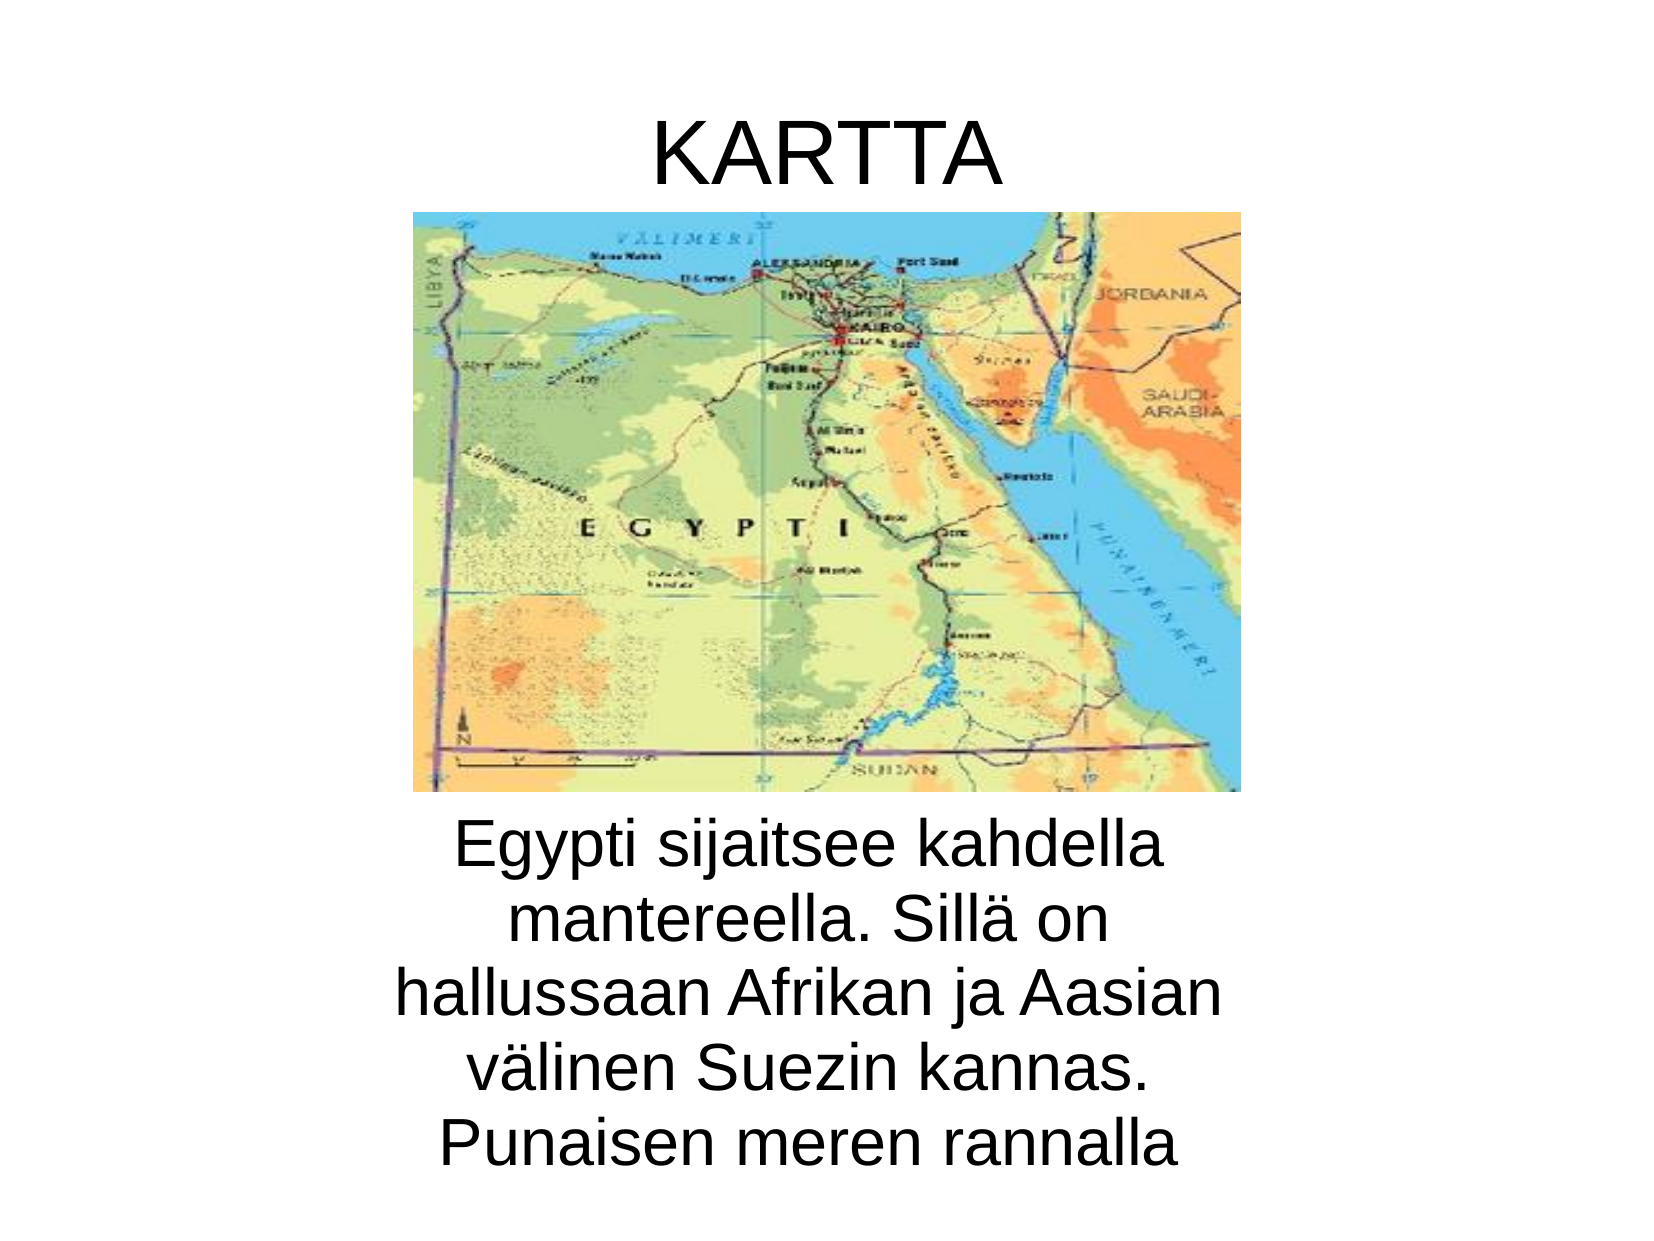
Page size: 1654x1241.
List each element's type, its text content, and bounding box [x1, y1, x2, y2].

picture [413, 212, 1241, 792]
title KARTTA [82, 49, 1571, 257]
subtitle Egypti sijaitsee kahdella mantereella. Sillä on hallussaan Afrikan ja Aasian välinen Suezin kannas. Punaisen meren rannalla [377, 805, 1241, 1180]
